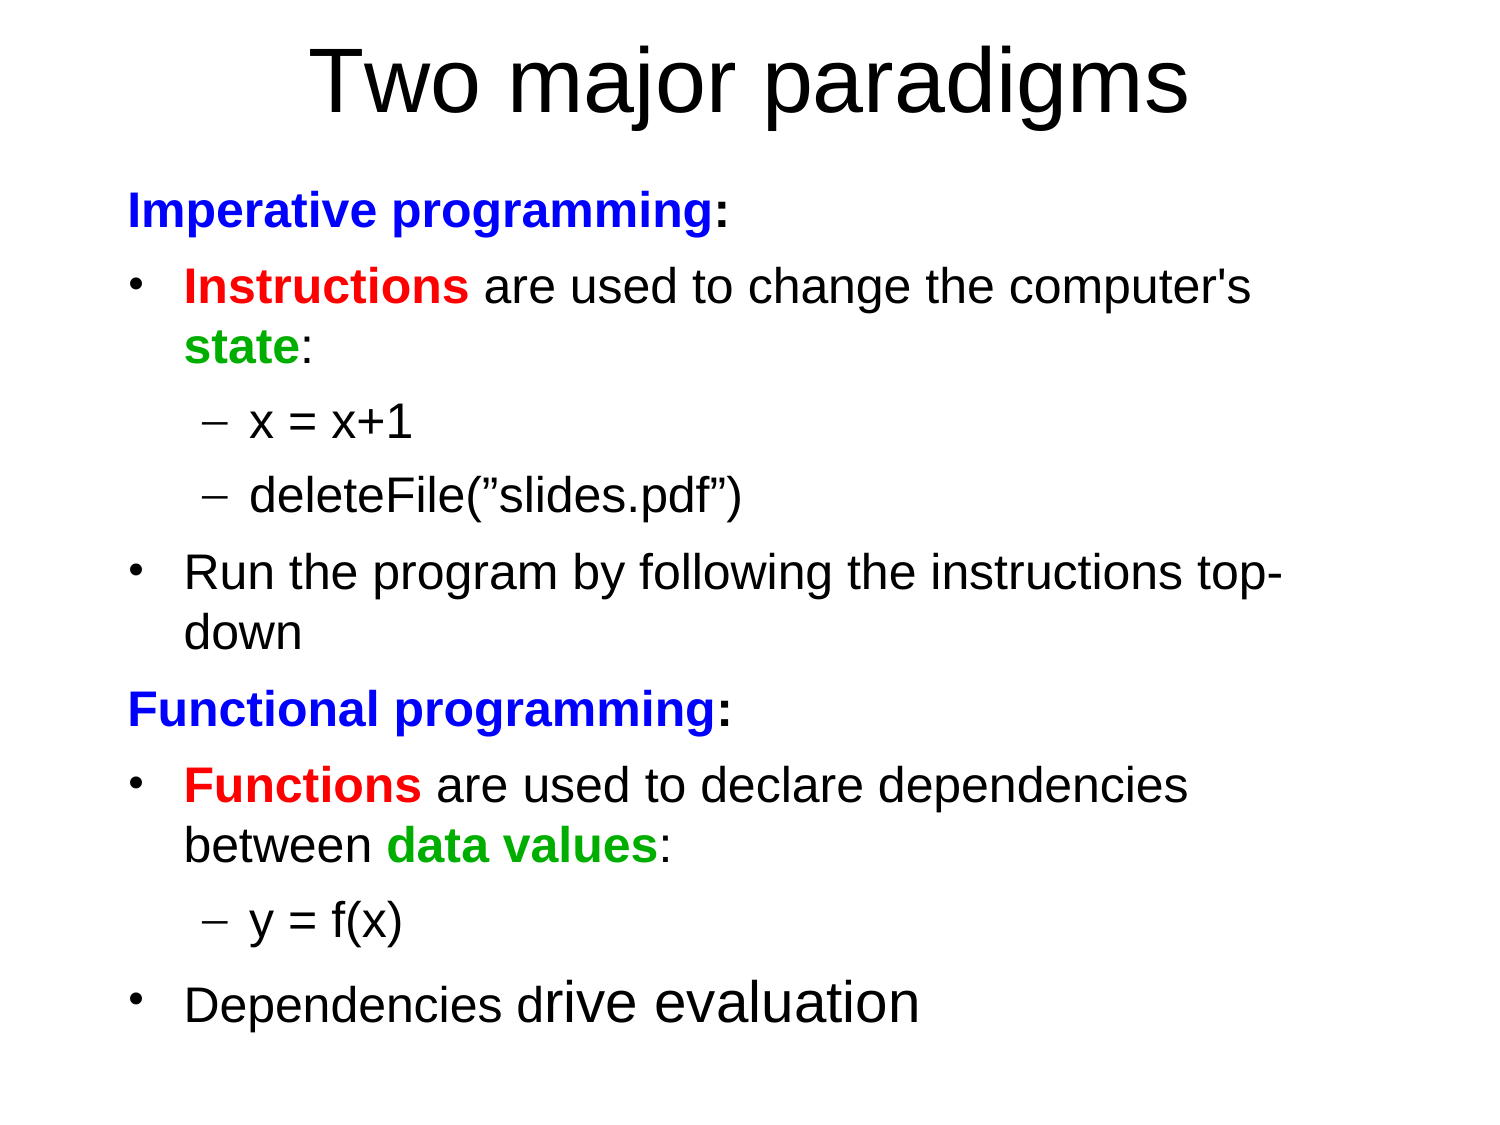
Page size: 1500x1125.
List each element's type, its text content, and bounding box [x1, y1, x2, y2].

title Two major paradigms [112, 0, 1388, 170]
list Imperative programming: Instructions are used to change the computer's state: x = x+1 deleteFile(”slides.pdf”) Run the program by following the instructions top-down Functional programming: Functions are used to declare dependencies between data values: y = f(x) Dependencies drive evaluation [112, 170, 1351, 1072]
